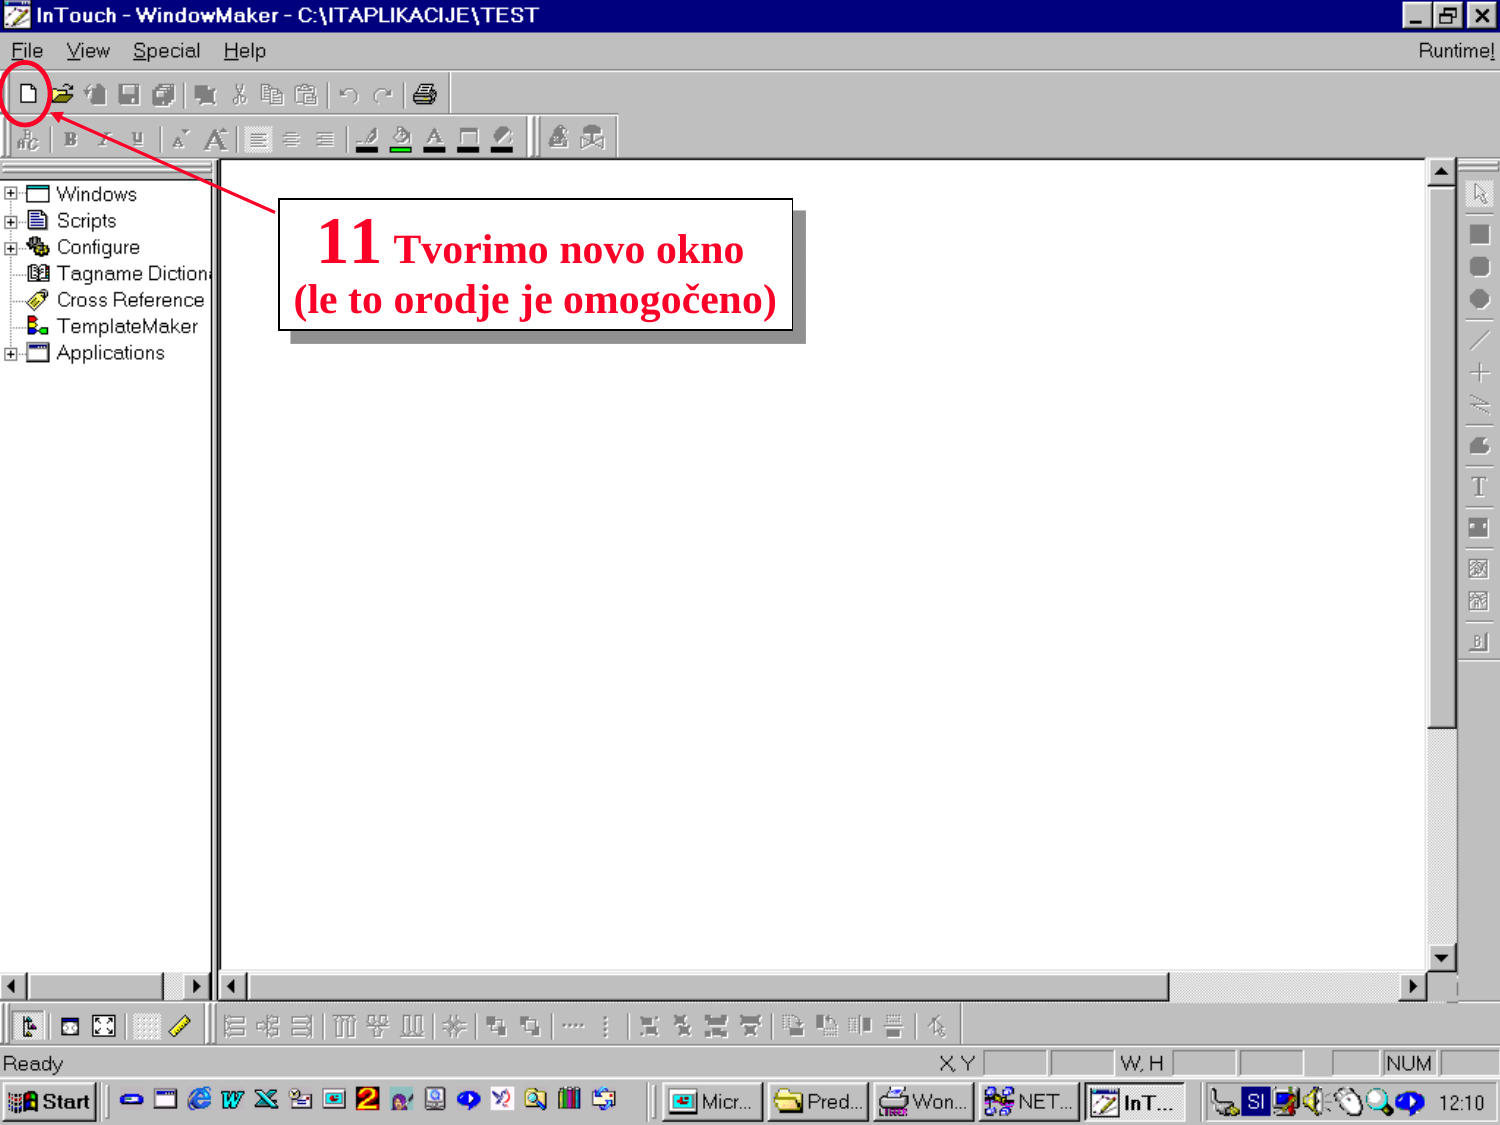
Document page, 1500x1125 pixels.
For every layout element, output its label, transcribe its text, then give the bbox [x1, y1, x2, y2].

picture [3, 65, 47, 122]
text_box 11 Tvorimo novo okno (le to orodje je omogočeno) [278, 198, 793, 331]
picture [0, 0, 1500, 1125]
